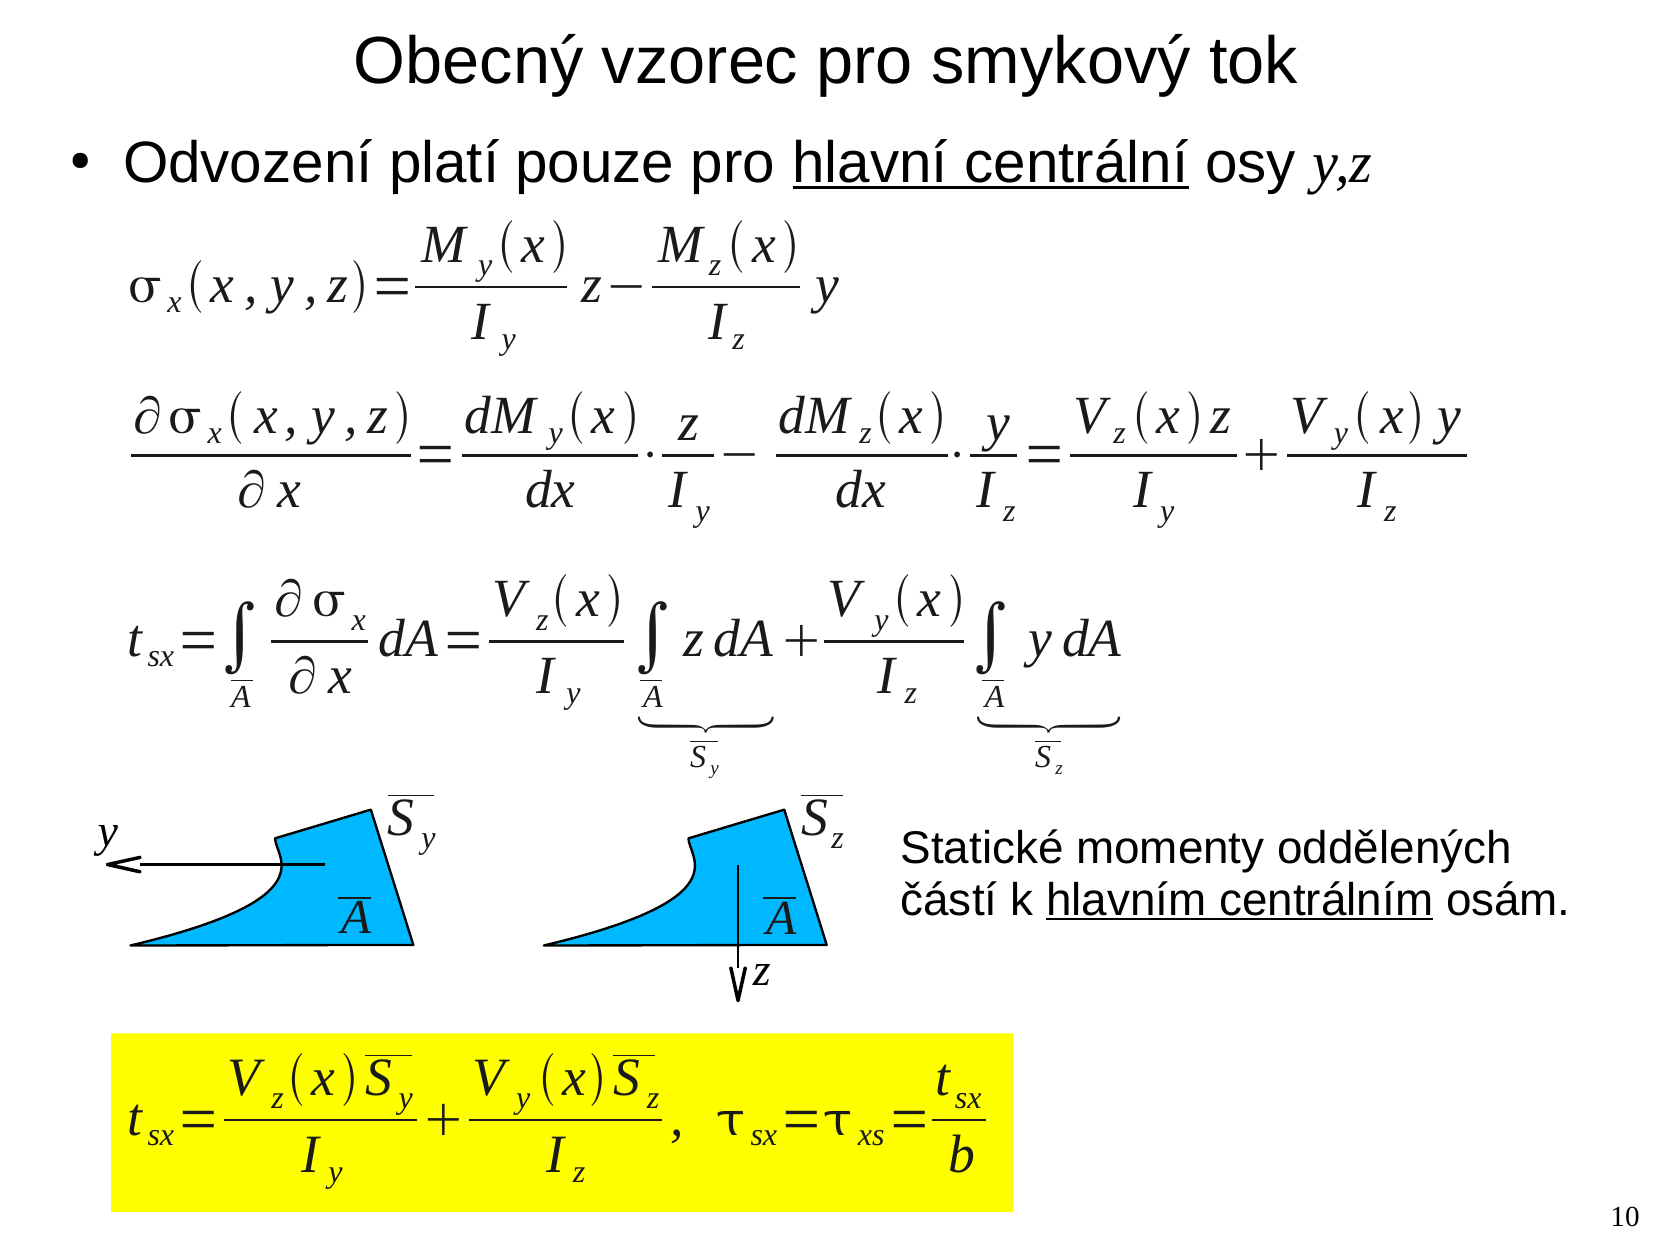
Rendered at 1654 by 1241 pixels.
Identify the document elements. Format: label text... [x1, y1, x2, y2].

chart [316, 891, 386, 946]
chart [741, 891, 811, 946]
text_box [130, 809, 414, 946]
chart [107, 569, 1136, 779]
text_box [811, 894, 827, 945]
text_box [543, 809, 810, 946]
chart [371, 788, 449, 856]
list Odvození platí pouze pro hlavní centrální osy y,z [52, 129, 1603, 949]
text_box Statické momenty oddělených částí k hlavním centrálním osám. [885, 814, 1625, 944]
text_box z [738, 937, 794, 1022]
text_box [111, 1033, 1014, 1213]
title Obecný vzorec pro smykový tok [0, 8, 1654, 113]
chart [784, 788, 858, 856]
chart [107, 1047, 1004, 1191]
text_box y [82, 798, 139, 883]
